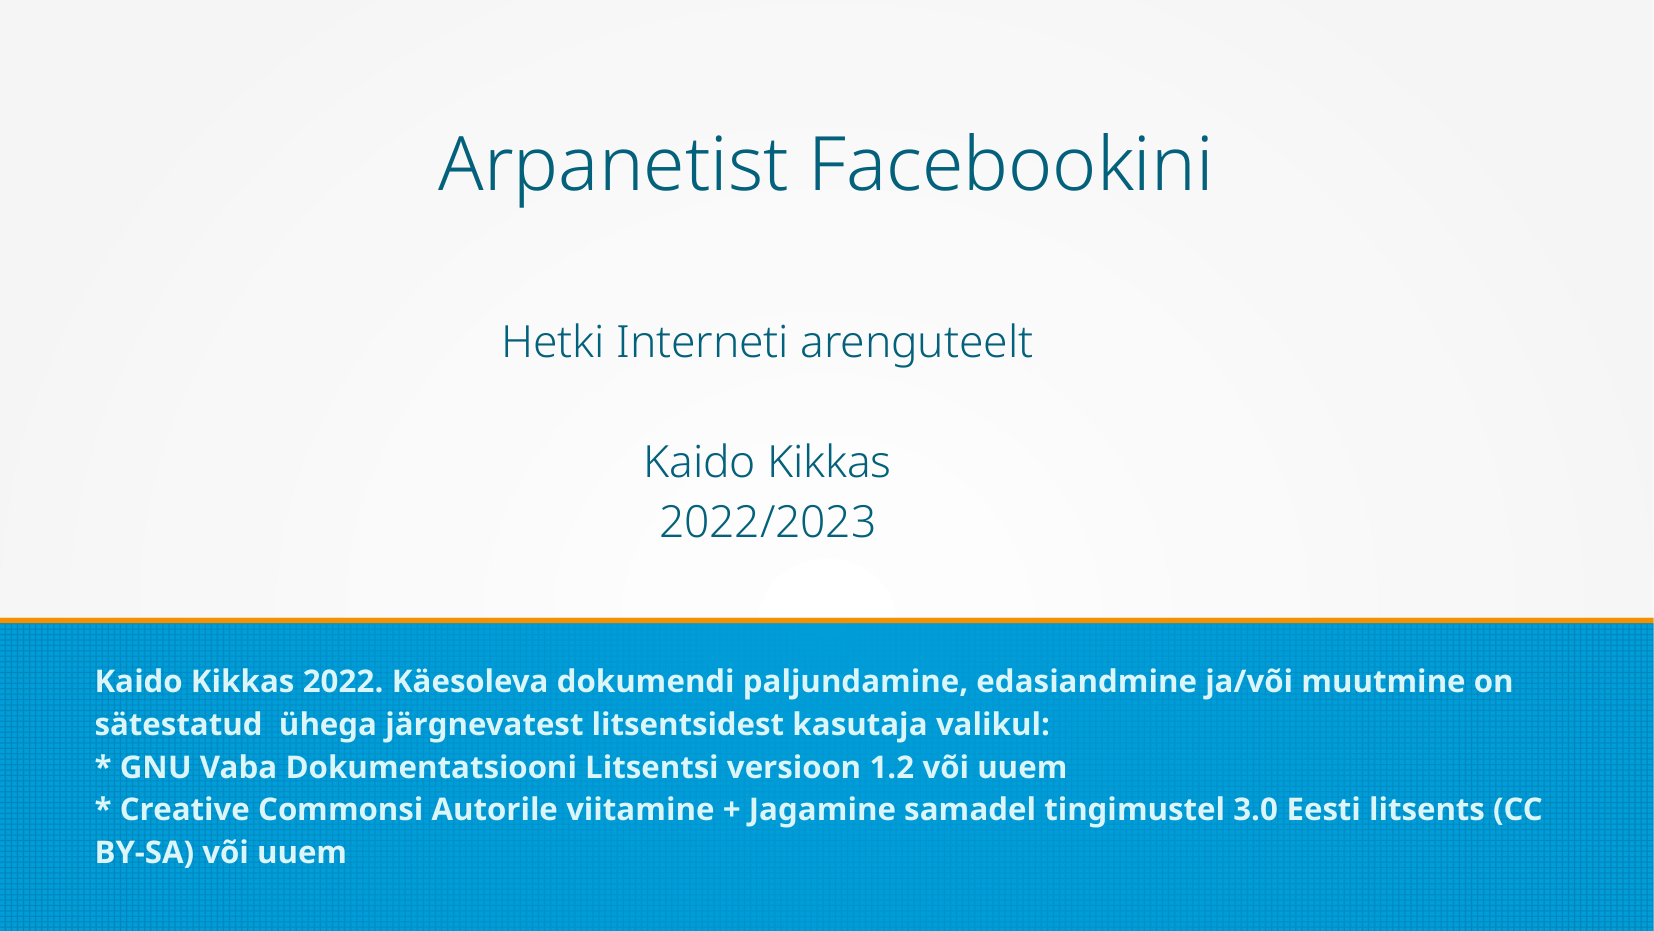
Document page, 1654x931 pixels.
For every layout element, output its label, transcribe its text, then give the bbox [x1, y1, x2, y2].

picture [0, 0, 1654, 623]
title Arpanetist Facebookini [114, 33, 1539, 213]
subtitle Kaido Kikkas 2022. Käesoleva dokumendi paljundamine, edasiandmine ja/või muutmine on sätestatud ühega järgnevatest litsentsidest kasutaja valikul: * GNU Vaba Dokumentatsiooni Litsentsi versioon 1.2 või uuem * Creative Commonsi Autorile viitamine + Jagamine samadel tingimustel 3.0 Eesti litsents (CC BY-SA) või uuem [94, 659, 1583, 855]
title Hetki Interneti arenguteelt Kaido Kikkas 2022/2023 [212, 308, 1323, 551]
